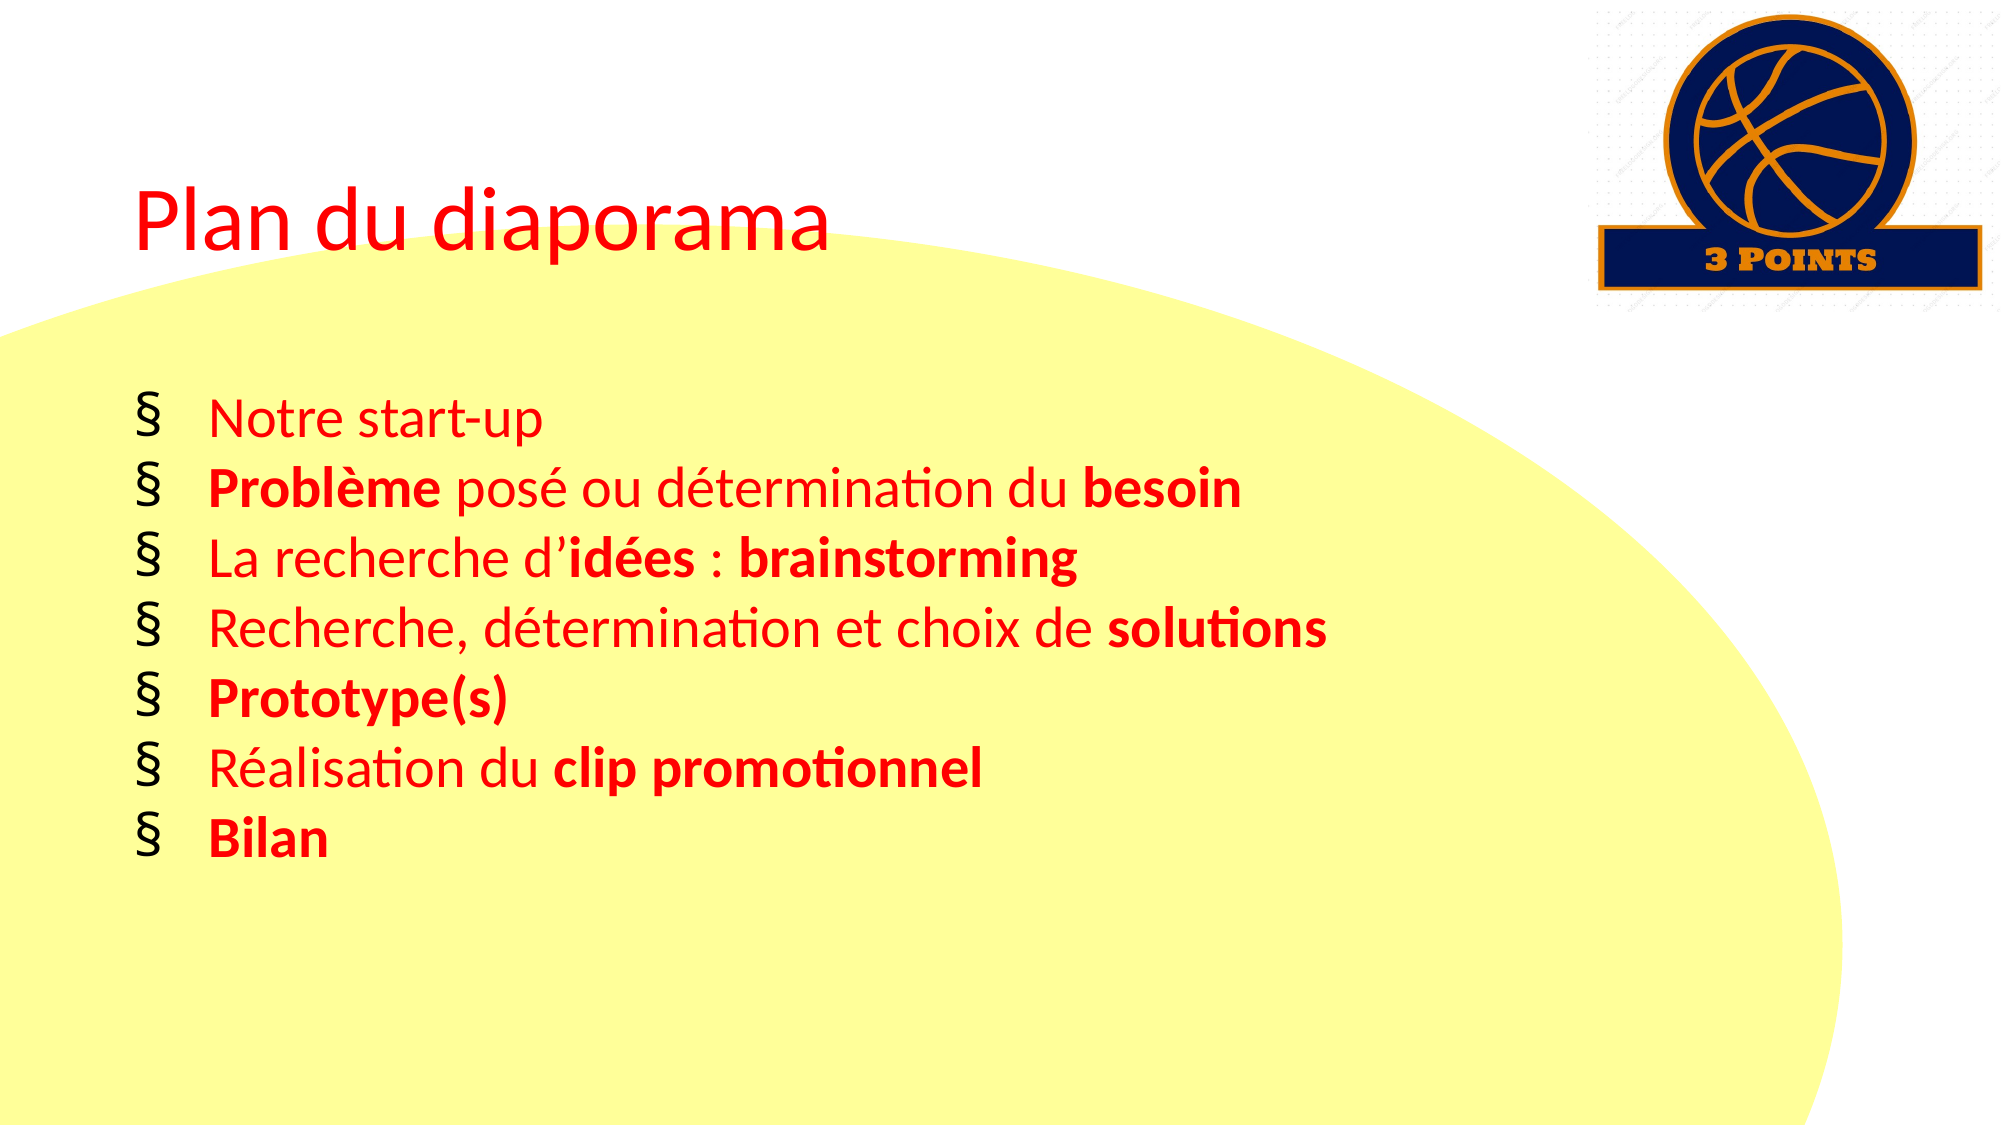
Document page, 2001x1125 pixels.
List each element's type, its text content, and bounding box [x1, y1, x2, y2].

picture [1588, 11, 2001, 312]
text_box Plan du diaporama Notre start-up Problème posé ou détermination du besoin La recherche d’idées : brainstorming Recherche, détermination et choix de solutions Prototype(s) Réalisation du clip promotionnel Bilan [118, 151, 1494, 1125]
